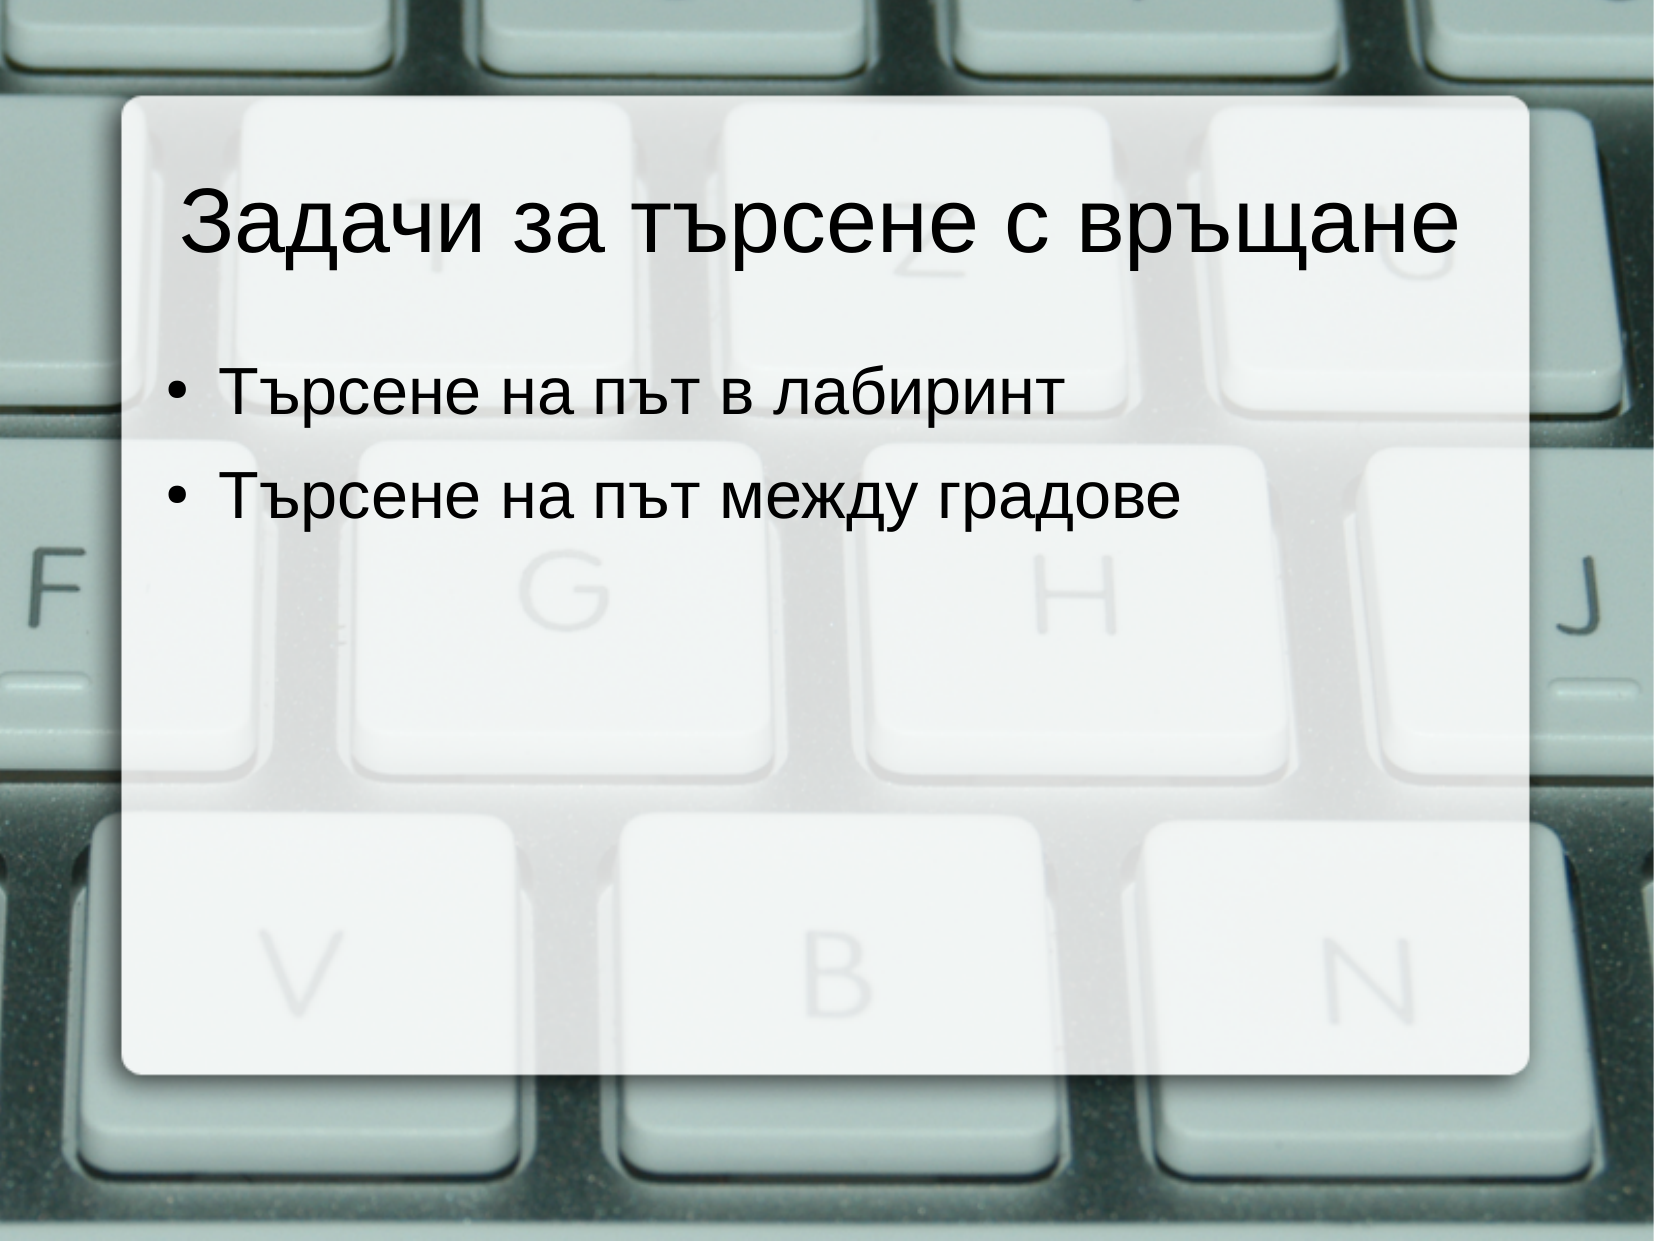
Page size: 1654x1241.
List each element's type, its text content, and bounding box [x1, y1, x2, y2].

list Търсене на път в лабиринт Търсене на път между градове [147, 354, 1506, 1074]
title Задачи за търсене с връщане [135, 117, 1506, 325]
picture [0, 0, 1654, 1241]
